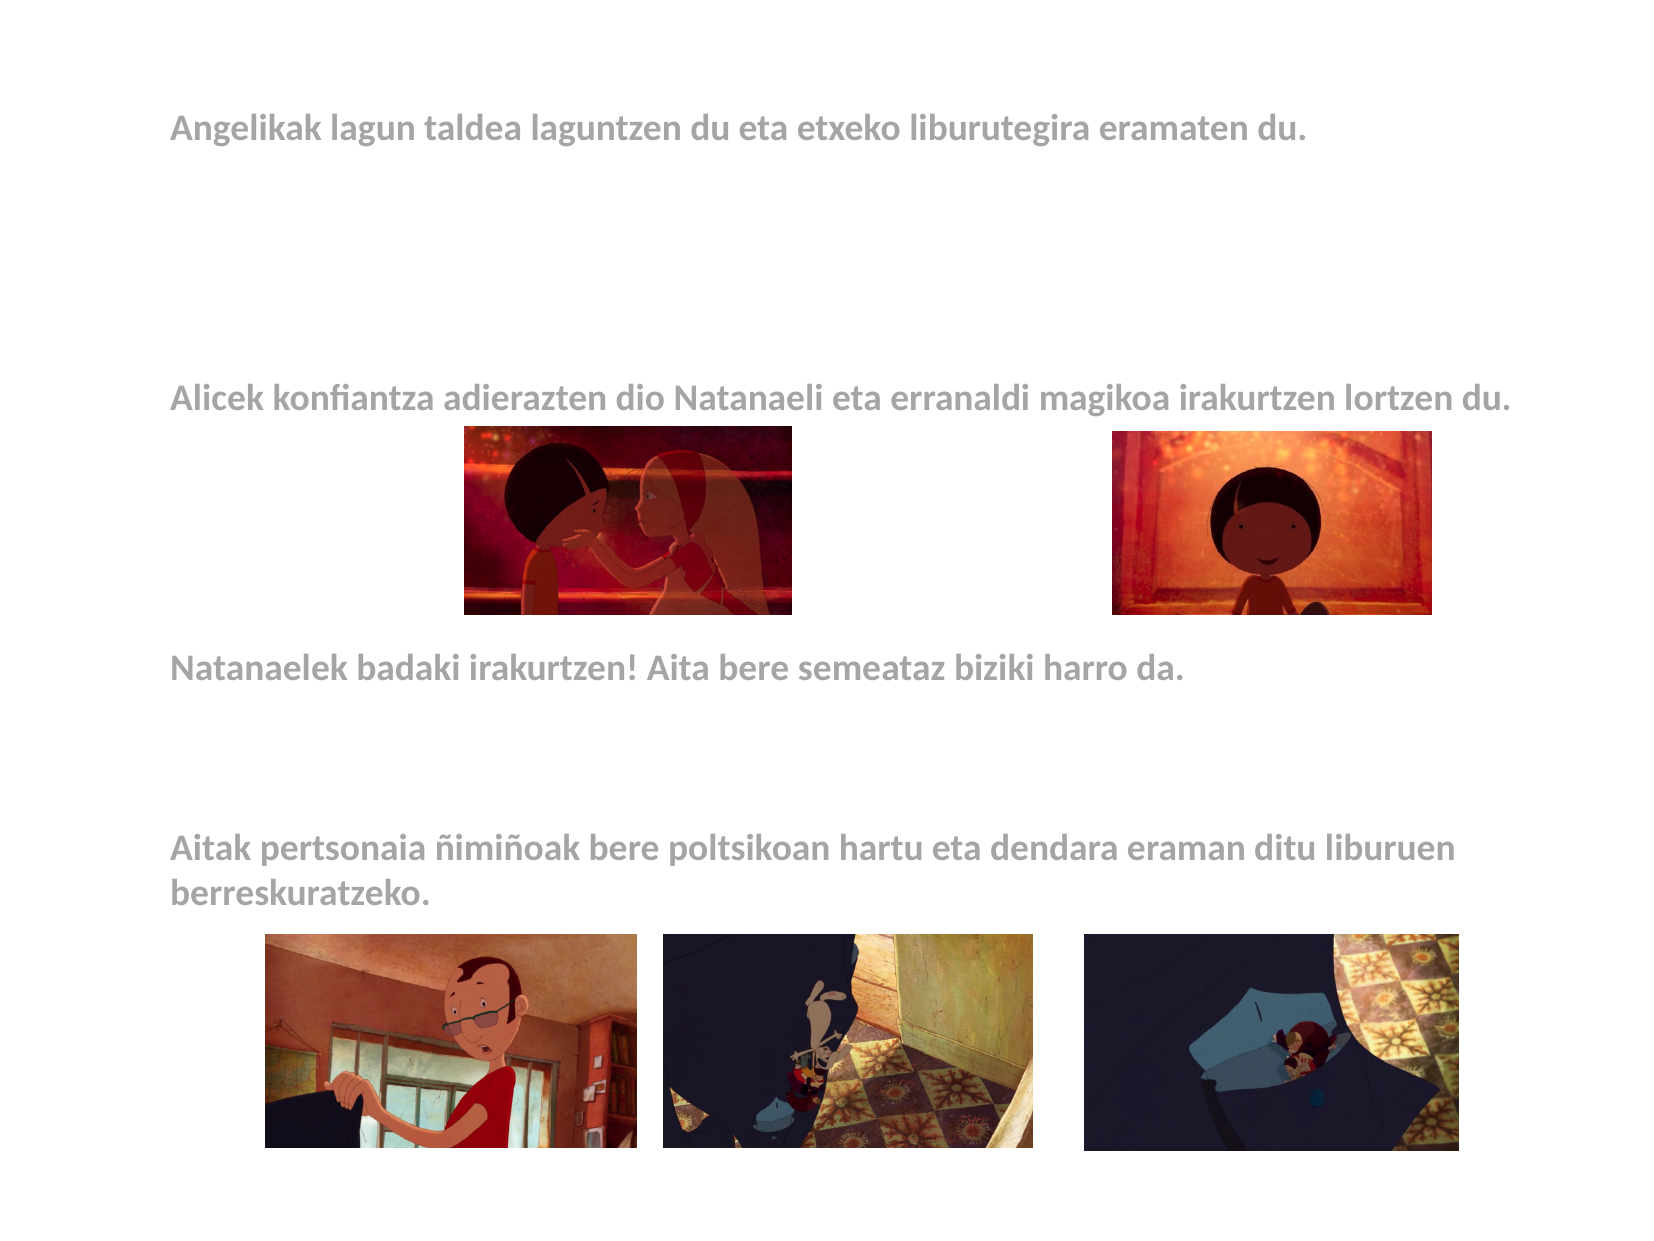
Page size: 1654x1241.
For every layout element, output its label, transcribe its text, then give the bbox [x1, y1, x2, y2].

picture [265, 934, 637, 1148]
text_box Angelikak lagun taldea laguntzen du eta etxeko liburutegira eramaten du. Alicek konfiantza adierazten dio Natanaeli eta erranaldi magikoa irakurtzen lortzen du. Natanaelek badaki irakurtzen! Aita bere semeataz biziki harro da. Aitak pertsonaia ñimiñoak bere poltsikoan hartu eta dendara eraman ditu liburuen berreskuratzeko. [155, 95, 1573, 966]
picture [1084, 934, 1459, 1151]
picture [663, 934, 1033, 1148]
picture [1112, 431, 1432, 615]
picture [464, 426, 792, 615]
